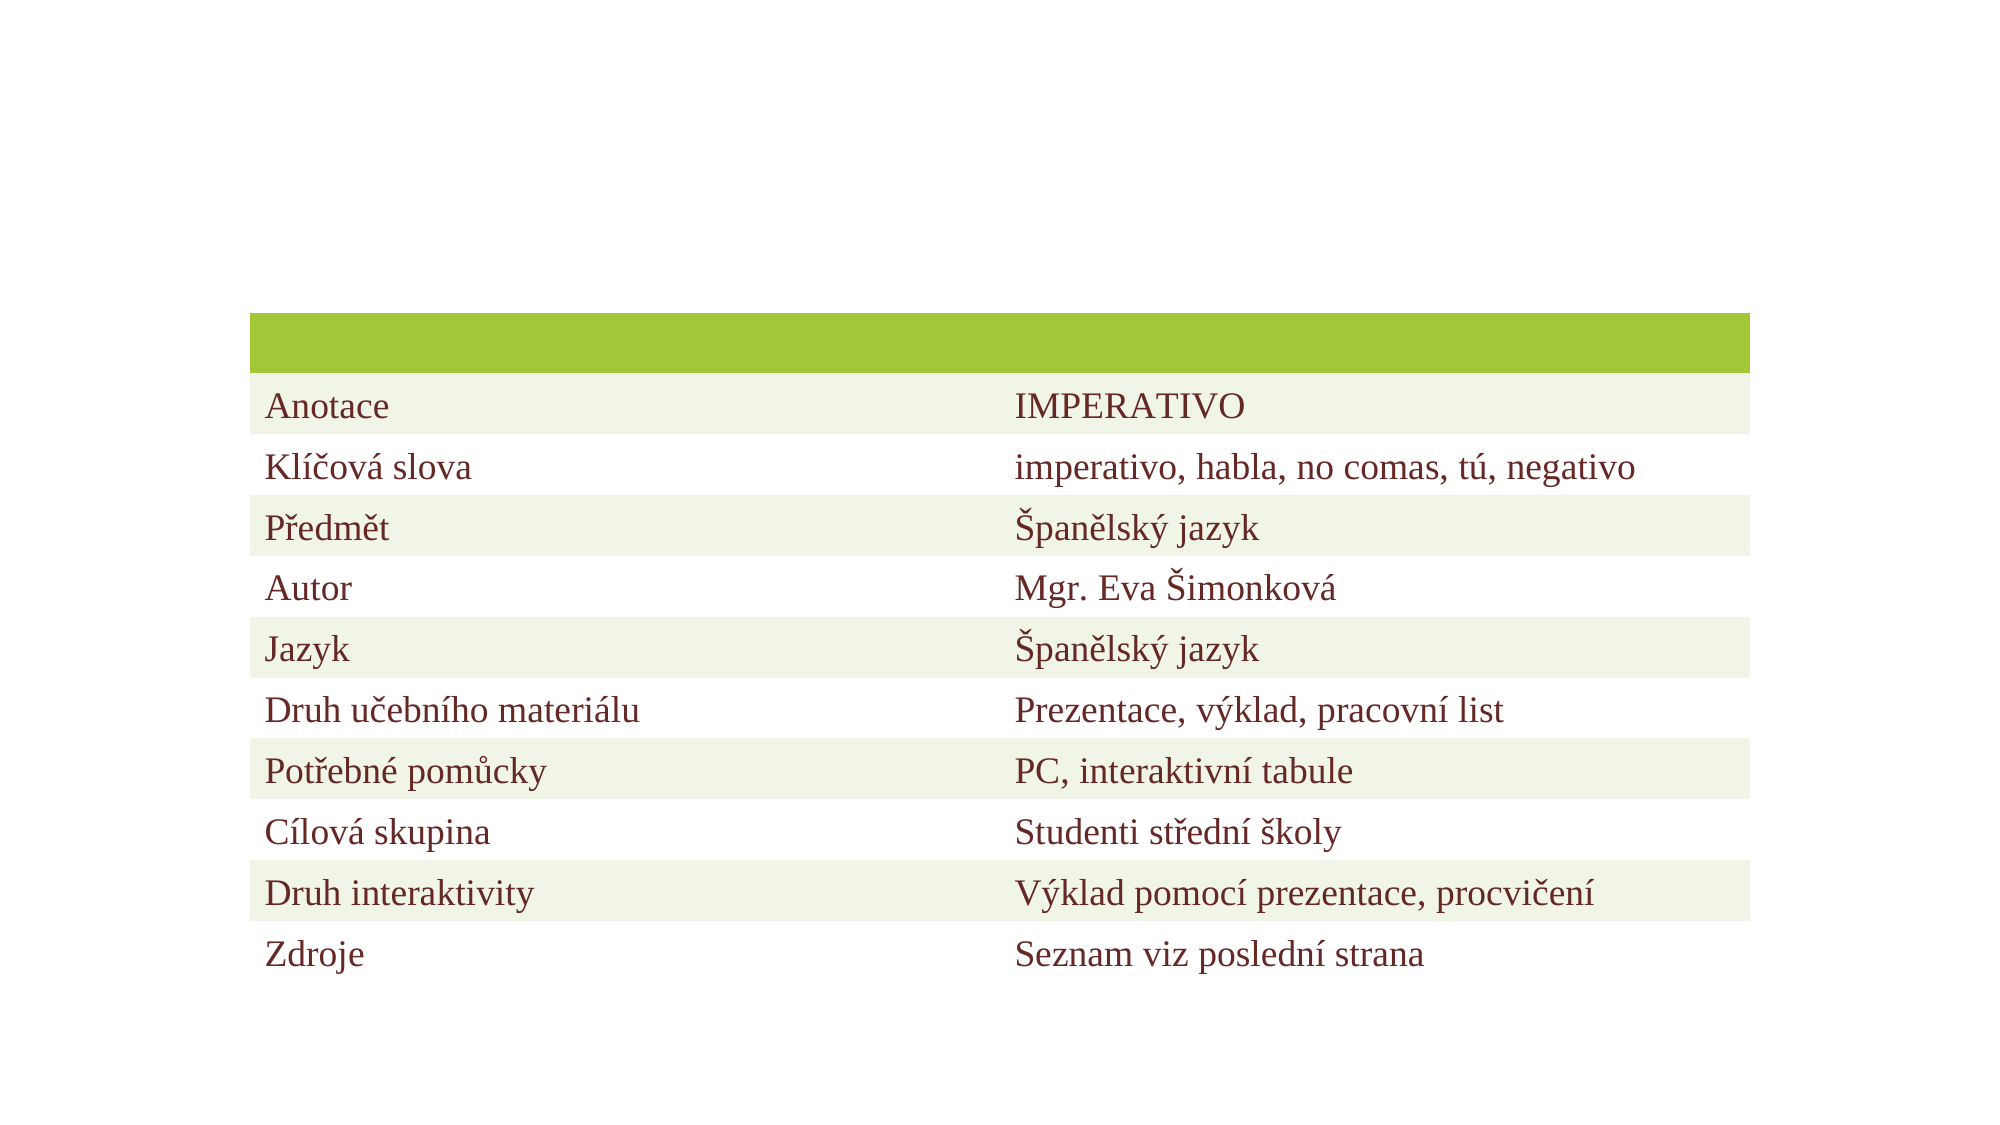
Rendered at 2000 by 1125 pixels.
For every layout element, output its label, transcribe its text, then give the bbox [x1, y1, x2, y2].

table_cell Seznam viz poslední strana [1000, 921, 1750, 982]
table_cell IMPERATIVO [1000, 373, 1750, 434]
table_cell imperativo, habla, no comas, tú, negativo [1000, 434, 1750, 495]
table_cell Zdroje [250, 921, 1000, 982]
table_cell Studenti střední školy [1000, 799, 1750, 860]
table_cell Potřebné pomůcky [250, 738, 1000, 799]
table_cell PC, interaktivní tabule [1000, 738, 1750, 799]
table_cell Španělský jazyk [1000, 495, 1750, 556]
table_cell Druh učebního materiálu [250, 678, 1000, 738]
table_cell Výklad pomocí prezentace, procvičení [1000, 860, 1750, 921]
table_header [250, 313, 1000, 373]
table_cell Klíčová slova [250, 434, 1000, 495]
table_cell Cílová skupina [250, 799, 1000, 860]
table_cell Anotace [250, 373, 1000, 434]
table_cell Jazyk [250, 617, 1000, 678]
table_cell Španělský jazyk [1000, 617, 1750, 678]
table_cell Prezentace, výklad, pracovní list [1000, 678, 1750, 738]
table_header [1000, 313, 1750, 373]
table_cell Mgr. Eva Šimonková [1000, 556, 1750, 617]
table_cell Předmět [250, 495, 1000, 556]
table_cell Druh interaktivity [250, 860, 1000, 921]
table_cell Autor [250, 556, 1000, 617]
